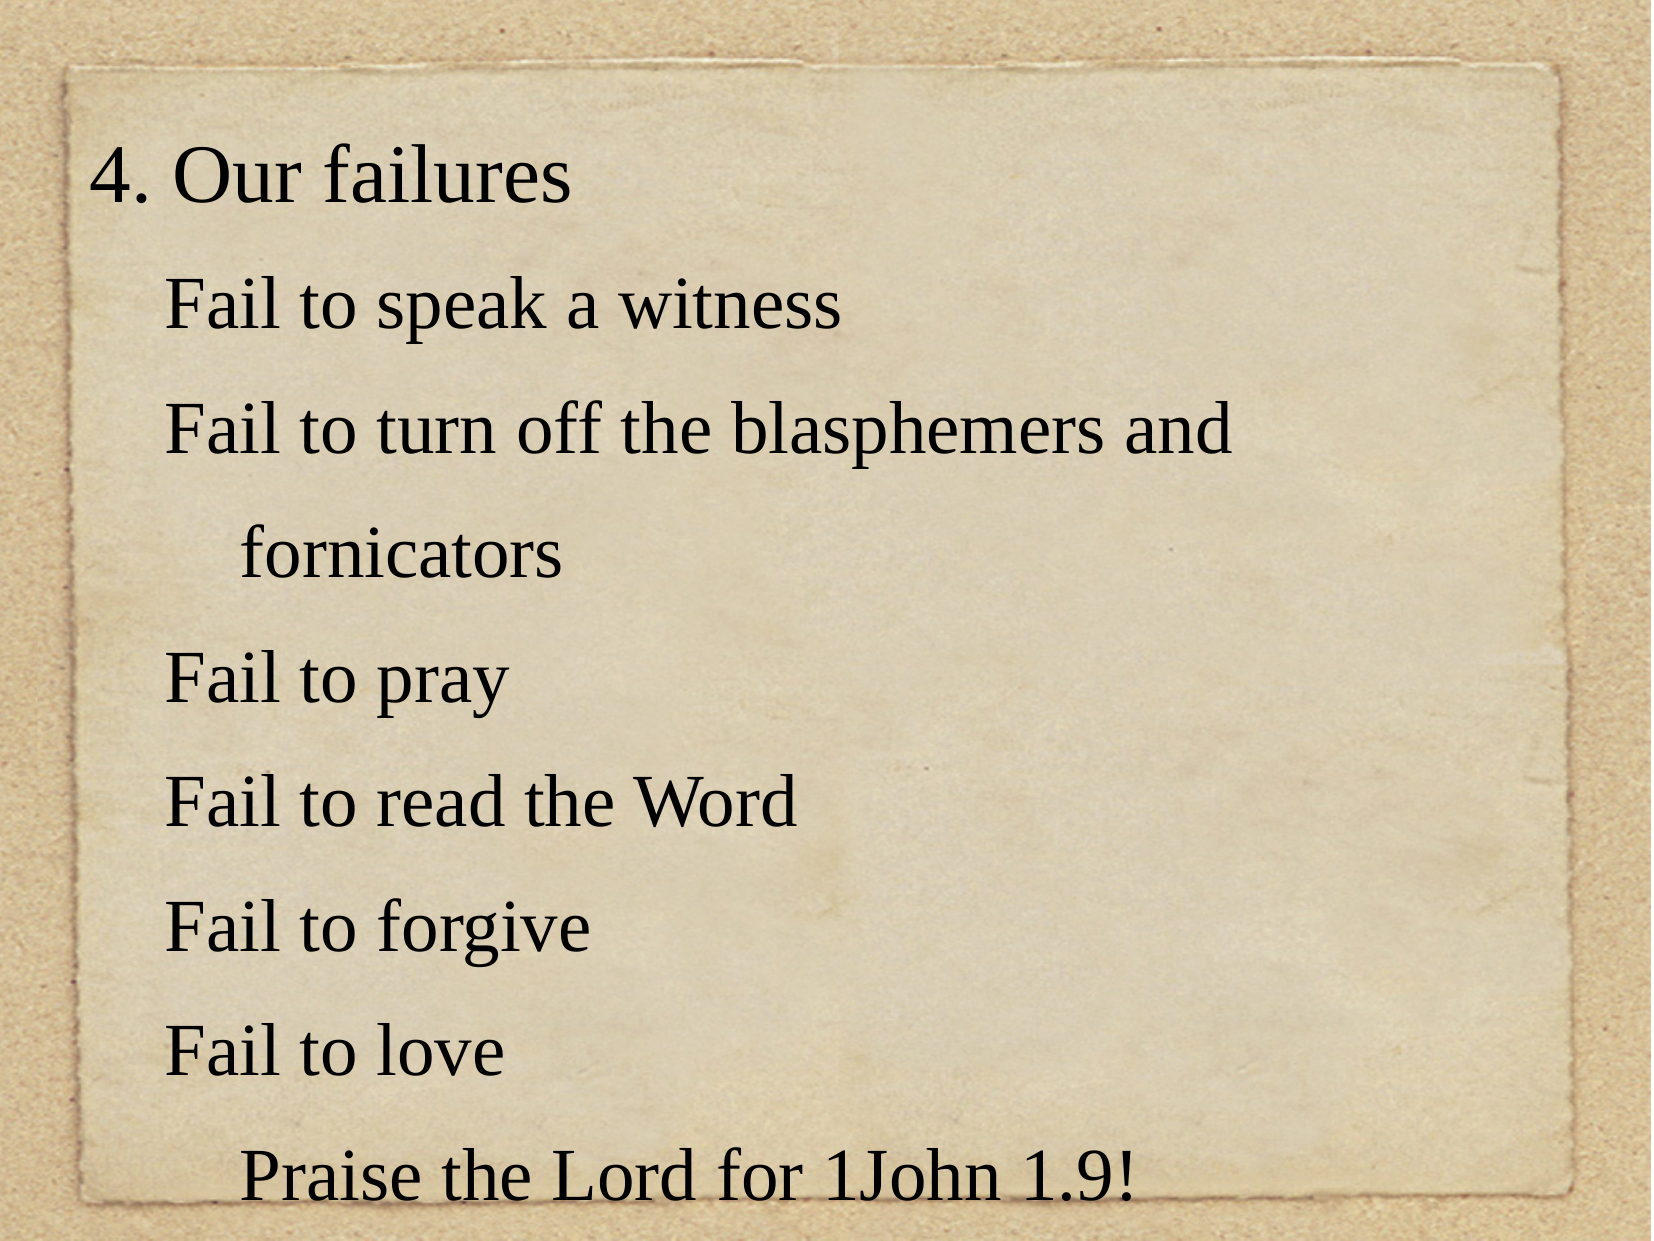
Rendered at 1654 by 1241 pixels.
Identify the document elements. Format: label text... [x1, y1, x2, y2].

picture [0, 0, 1651, 1241]
text_box 4. Our failures Fail to speak a witness Fail to turn off the blasphemers and fornicators Fail to pray Fail to read the Word Fail to forgive Fail to love Praise the Lord for 1John 1.9! [75, 75, 1576, 1241]
